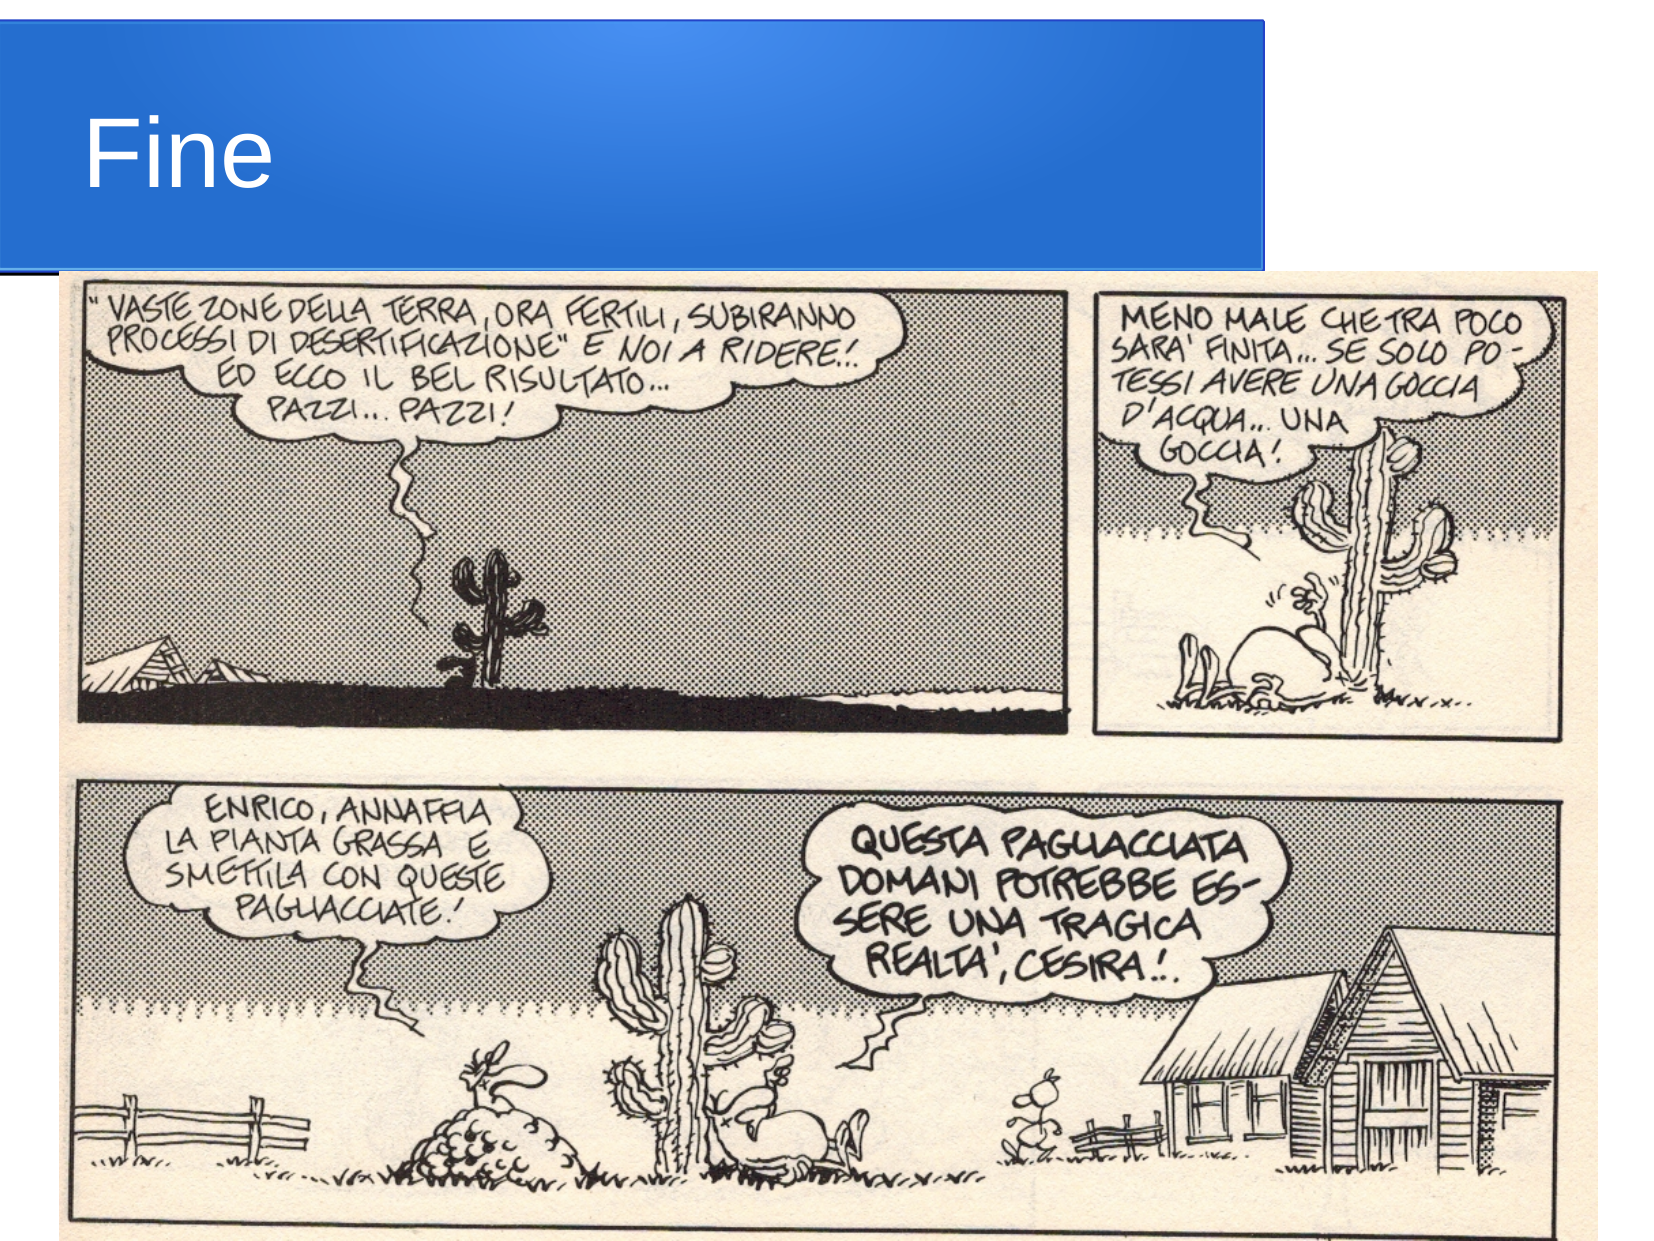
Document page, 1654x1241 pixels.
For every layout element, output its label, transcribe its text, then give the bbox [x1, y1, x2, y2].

picture [59, 271, 1598, 1241]
title Fine [82, 49, 1250, 257]
